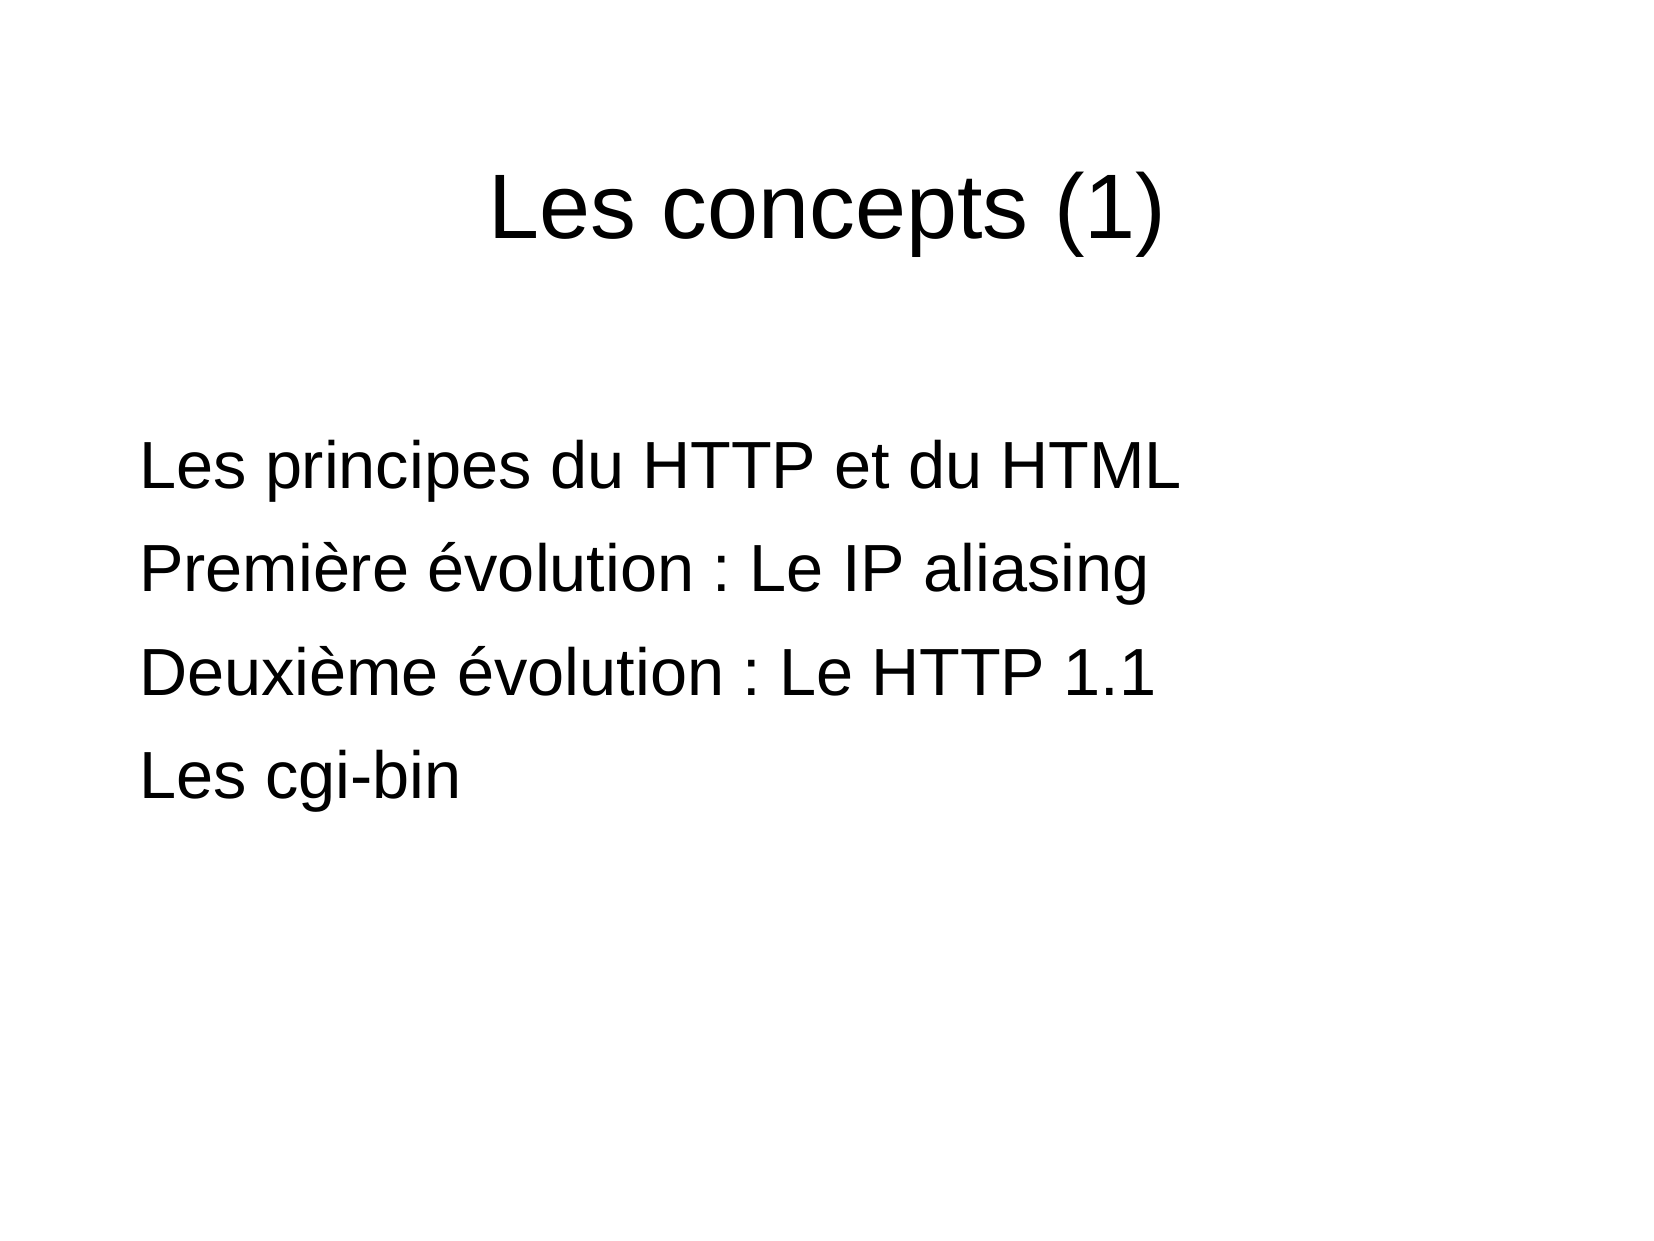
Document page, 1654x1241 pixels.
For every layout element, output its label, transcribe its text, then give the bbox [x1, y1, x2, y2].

title Les concepts (1) [121, 102, 1534, 311]
list Les principes du HTTP et du HTML Première évolution : Le IP aliasing Deuxième évolution : Le HTTP 1.1 Les cgi-bin [121, 428, 1534, 1127]
